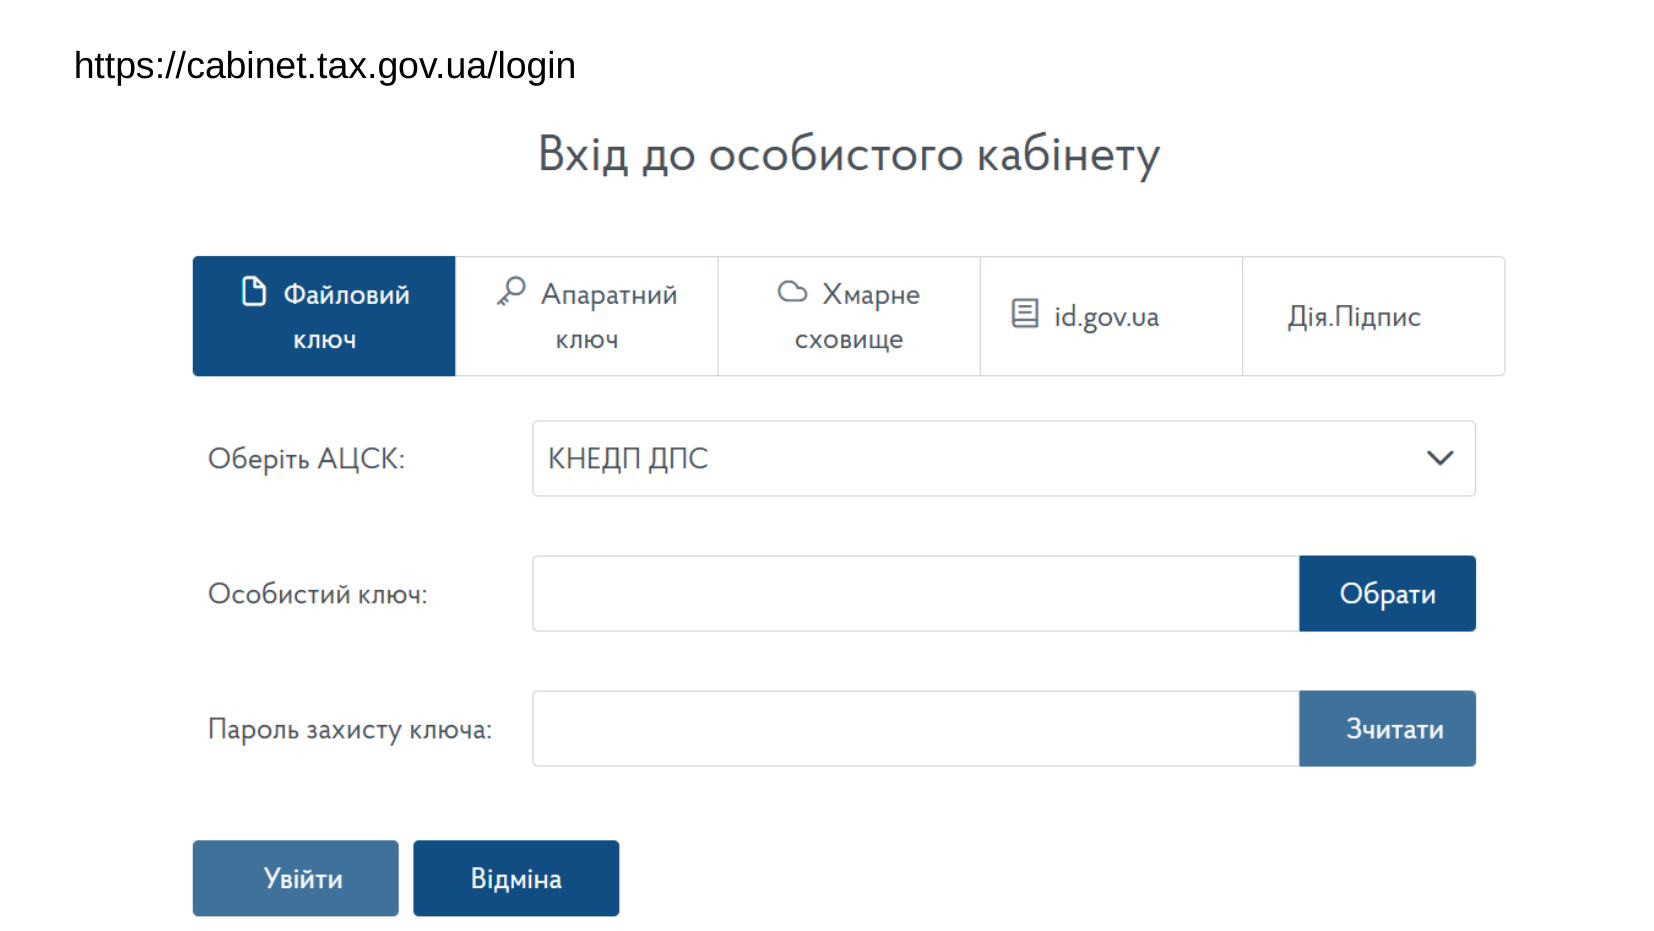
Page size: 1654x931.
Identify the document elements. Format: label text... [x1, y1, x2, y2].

text_box https://cabinet.tax.gov.ua/login [59, 37, 593, 94]
picture [177, 99, 1524, 930]
